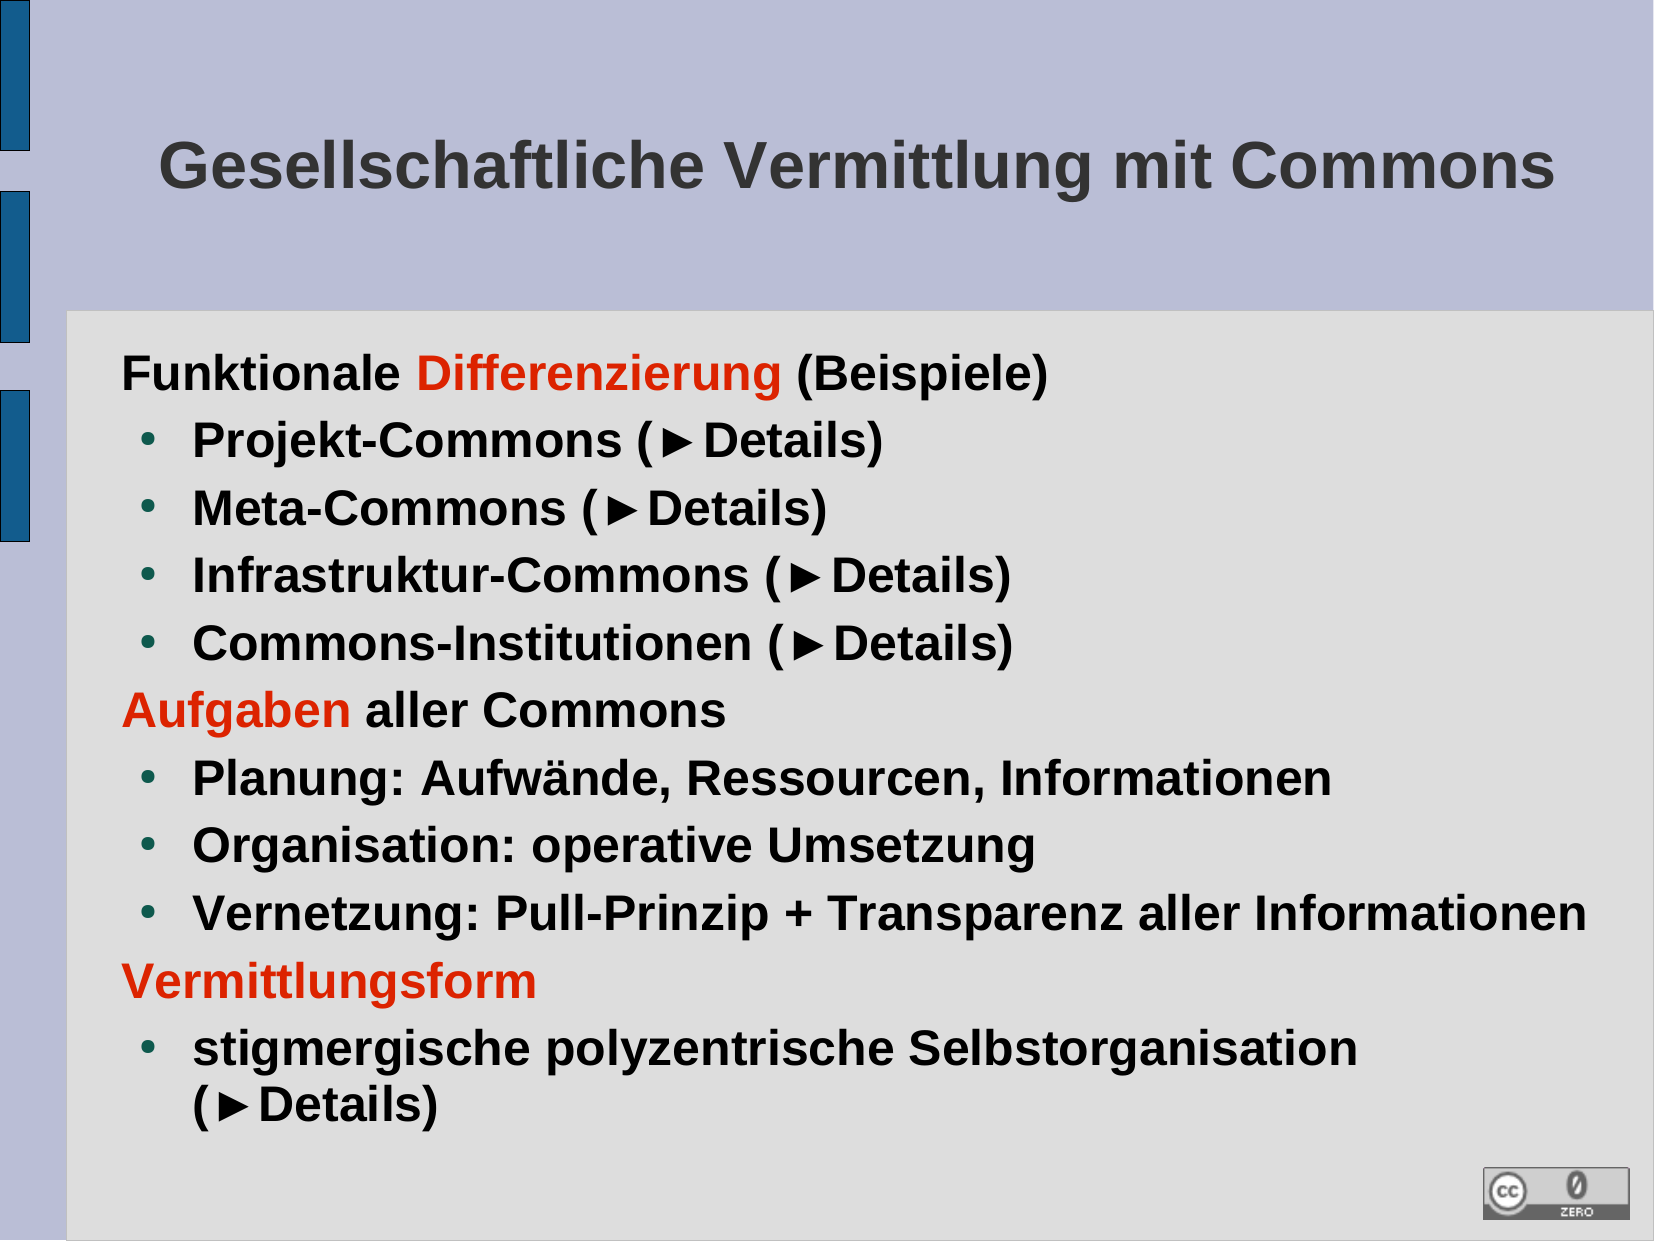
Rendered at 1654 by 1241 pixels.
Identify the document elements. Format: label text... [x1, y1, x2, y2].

title Gesellschaftliche Vermittlung mit Commons [121, 61, 1595, 269]
picture [1483, 1167, 1630, 1220]
list Funktionale Differenzierung (Beispiele) Projekt-Commons (►Details) Meta-Commons (►Details) Infrastruktur-Commons (►Details) Commons-Institutionen (►Details) Aufgaben aller Commons Planung: Aufwände, Ressourcen, Informationen Organisation: operative Umsetzung Vernetzung: Pull-Prinzip + Transparenz aller Informationen Vermittlungsform stigmergische polyzentrische Selbstorganisation (►Details) [121, 344, 1595, 1152]
